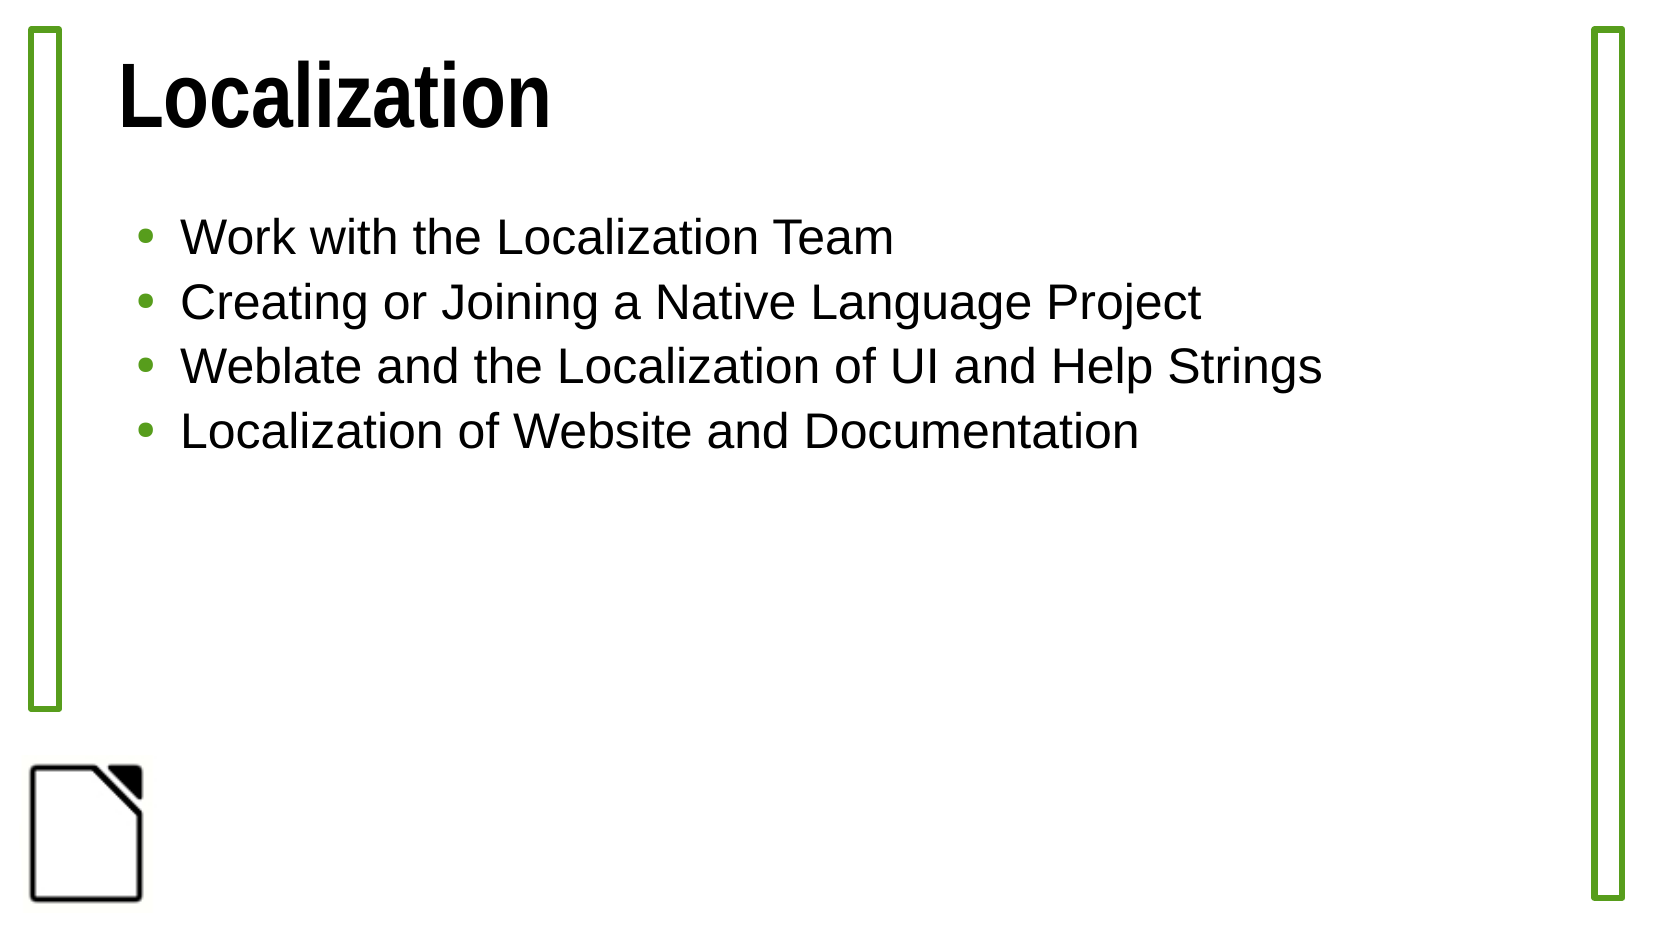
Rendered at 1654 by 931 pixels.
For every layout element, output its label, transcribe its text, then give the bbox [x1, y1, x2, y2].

title Localization [118, 35, 1536, 154]
picture [9, 755, 166, 913]
list Work with the Localization Team Creating or Joining a Native Language Project Weblate and the Localization of UI and Help Strings Localization of Website and Documentation [118, 209, 1536, 830]
